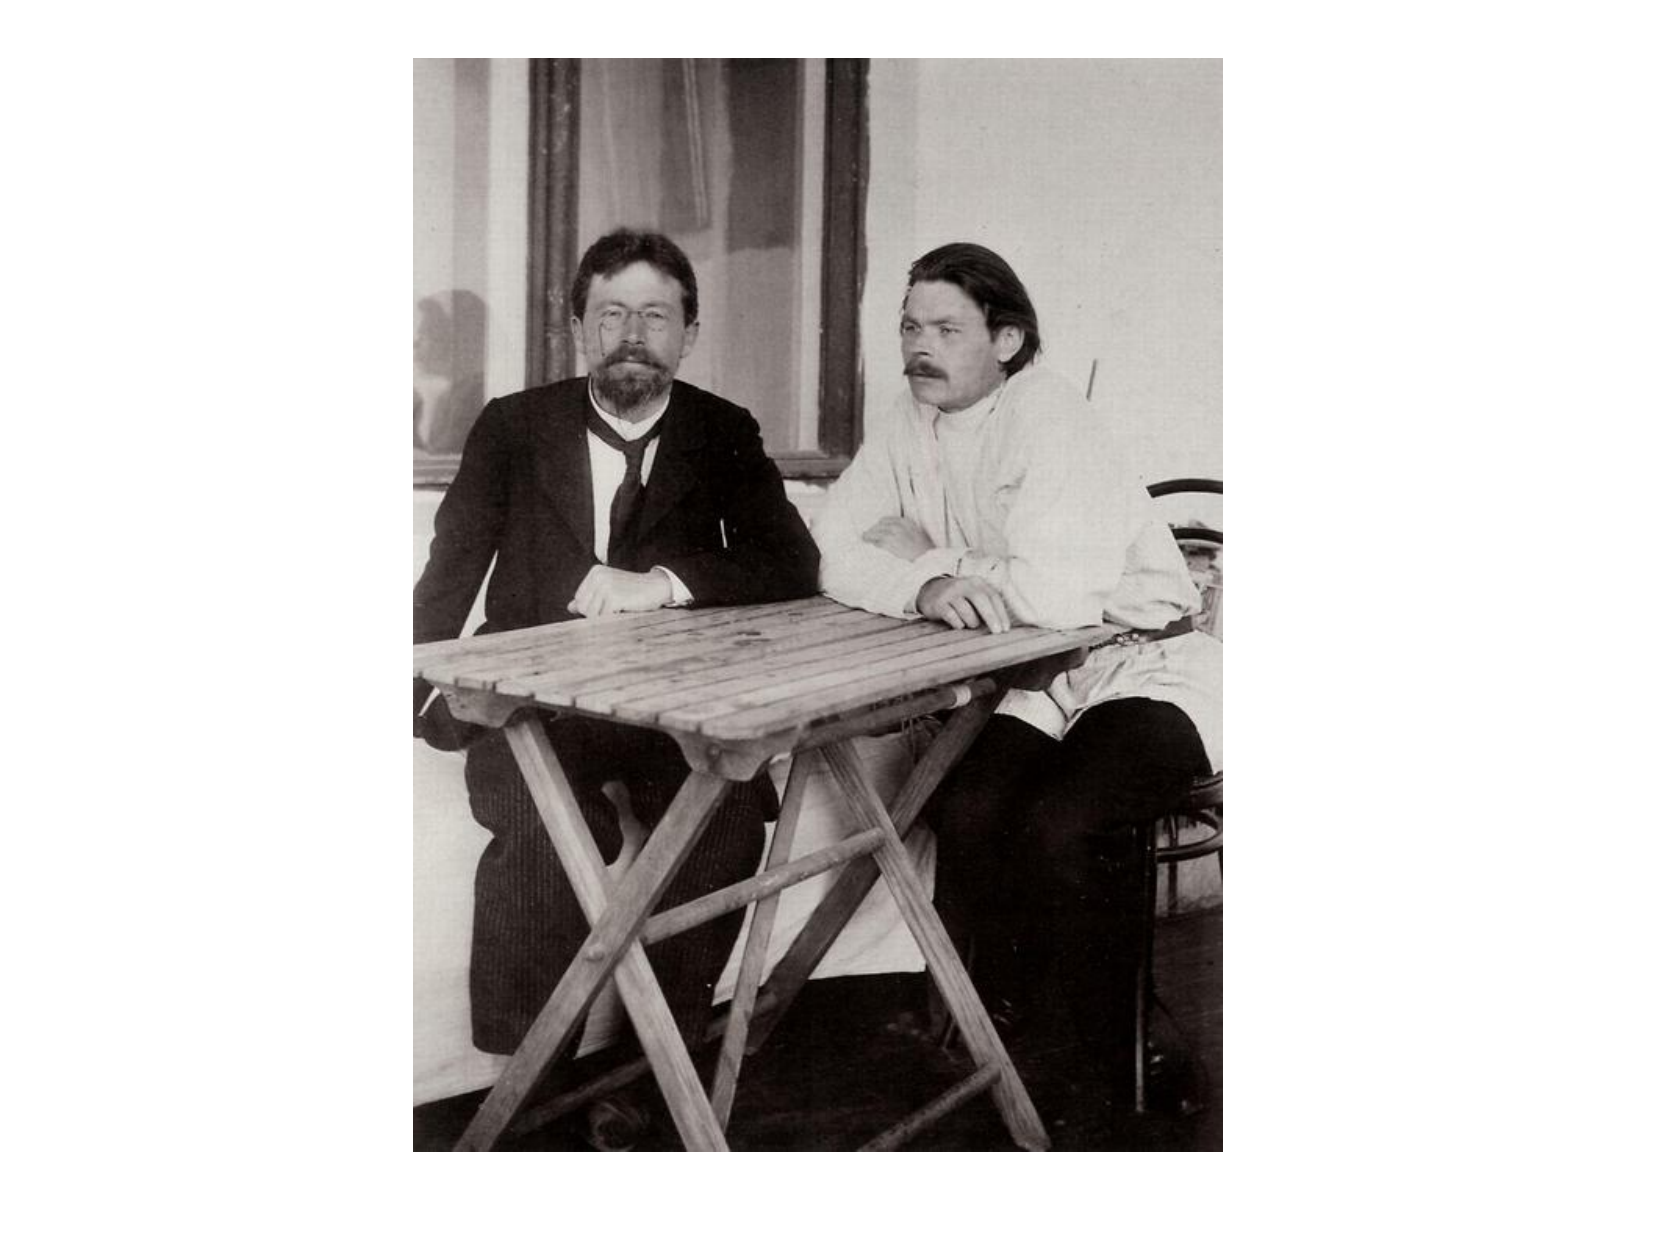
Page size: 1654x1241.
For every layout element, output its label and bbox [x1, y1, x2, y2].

picture [413, 58, 1223, 1152]
